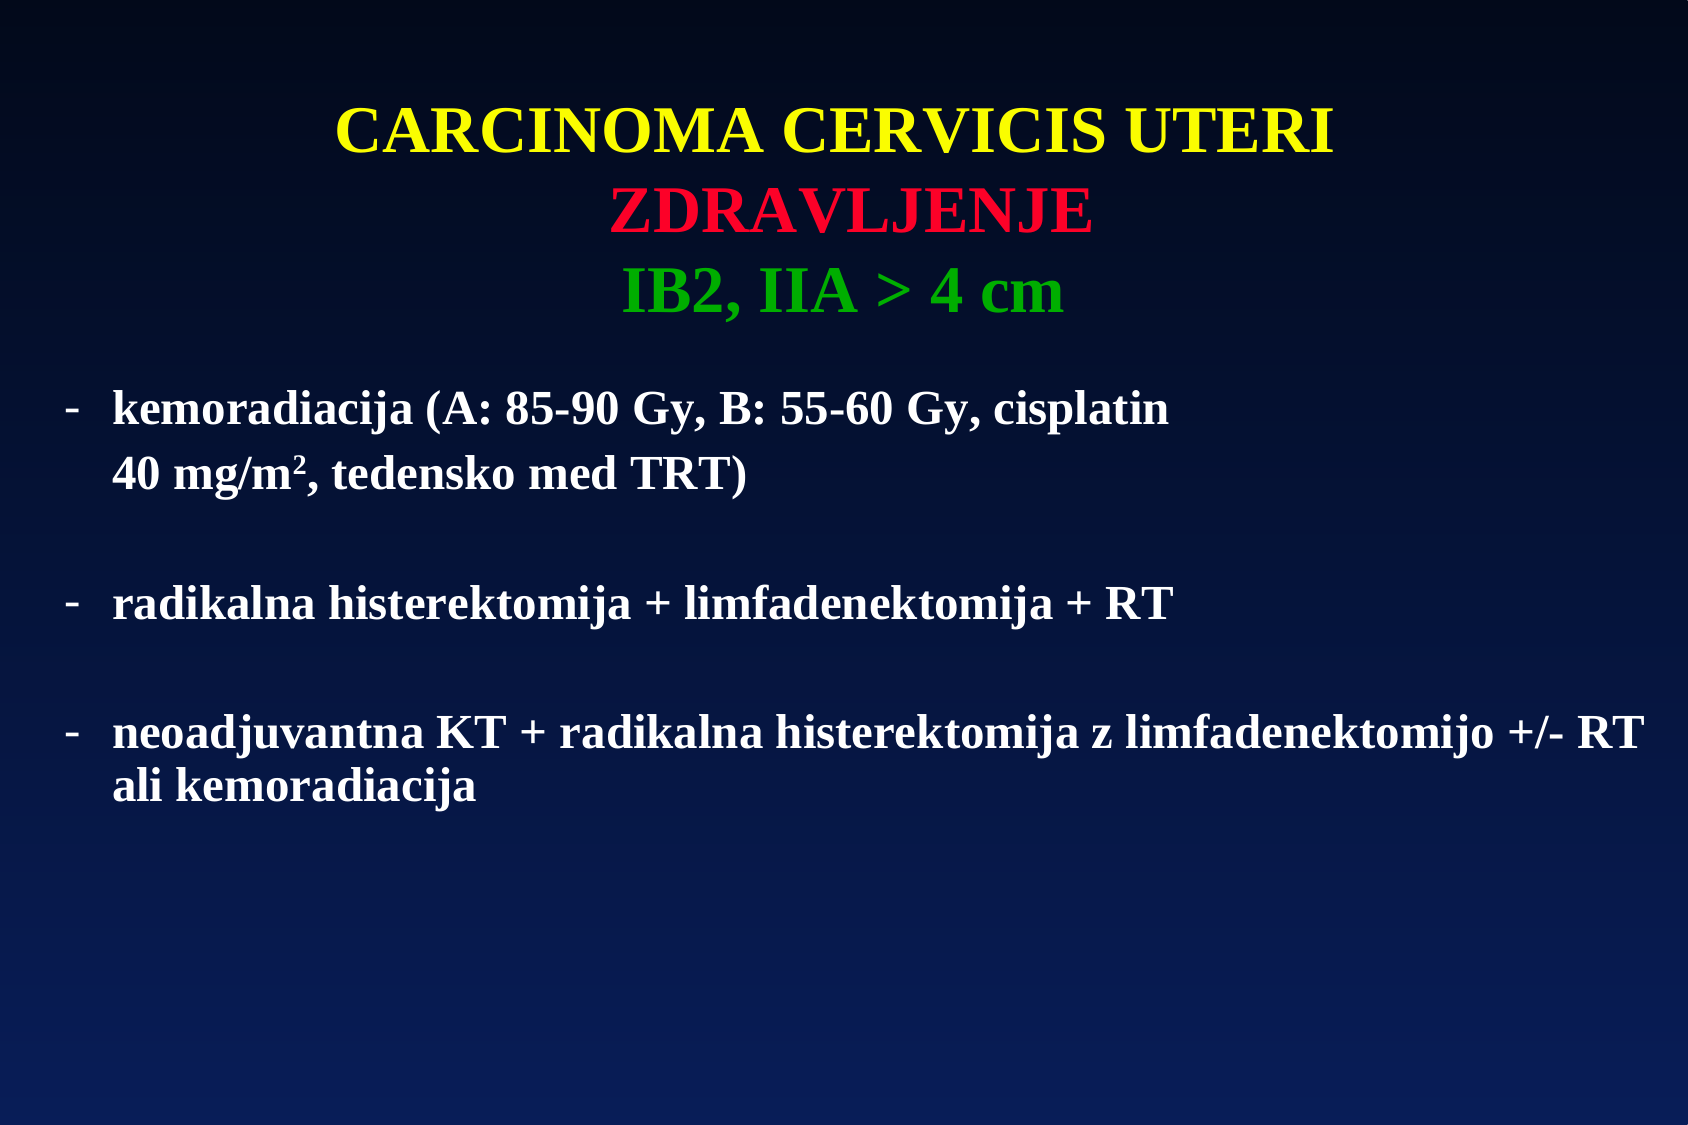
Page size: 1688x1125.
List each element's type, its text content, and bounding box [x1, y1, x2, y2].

list kemoradiacija (A: 85-90 Gy, B: 55-60 Gy, cisplatin 40 mg/m2, tedensko med TRT) radikalna histerektomija + limfadenektomija + RT neoadjuvantna KT + radikalna histerektomija z limfadenektomijo +/- RT ali kemoradiacija [50, 375, 1688, 888]
title CARCINOMA CERVICIS UTERI ZDRAVLJENJE IB2, IIA > 4 cm [0, 49, 1688, 363]
